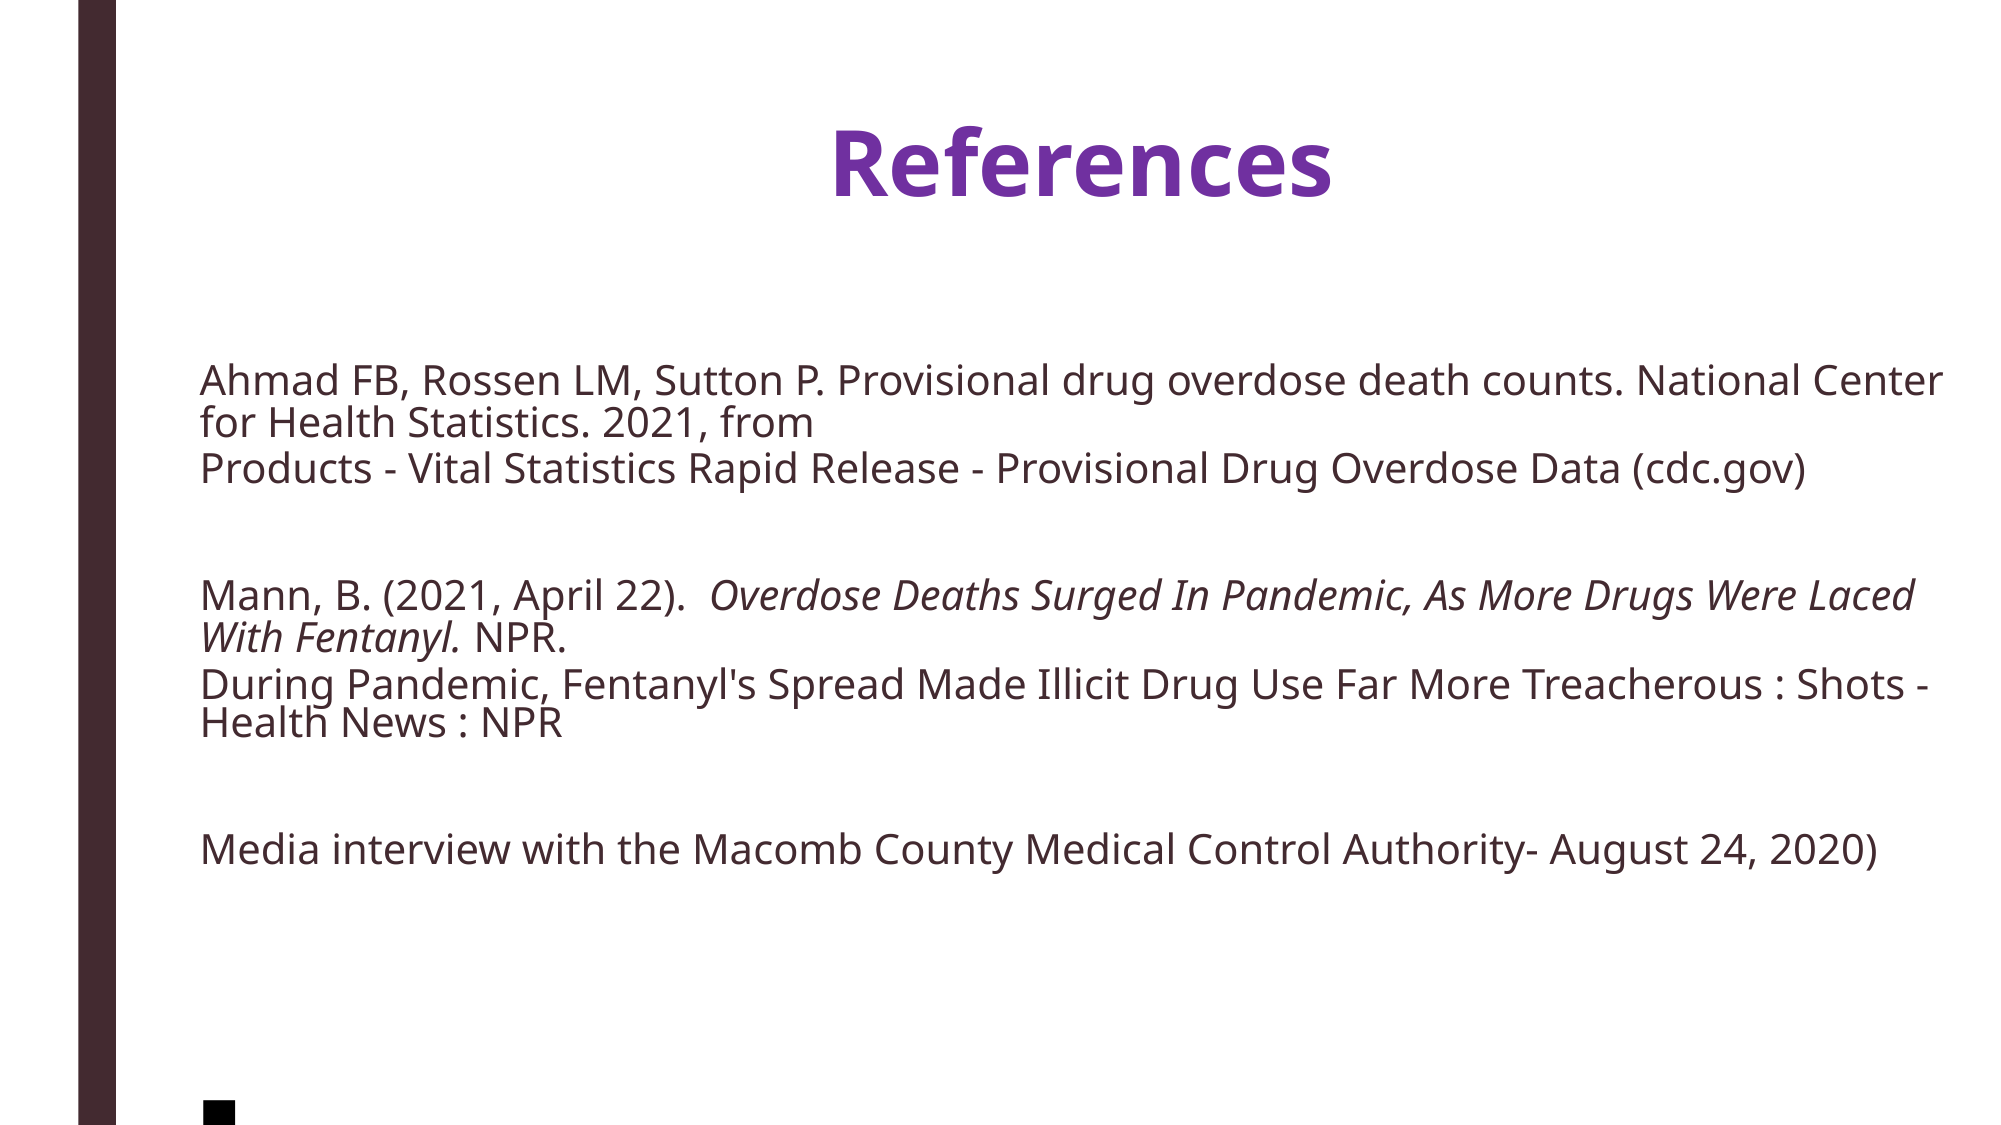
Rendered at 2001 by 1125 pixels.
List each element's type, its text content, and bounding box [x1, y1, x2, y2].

title References [162, 110, 2000, 355]
list Ahmad FB, Rossen LM, Sutton P. Provisional drug overdose death counts. National Center for Health Statistics. 2021, from Products - Vital Statistics Rapid Release - Provisional Drug Overdose Data (cdc.gov) Mann, B. (2021, April 22). Overdose Deaths Surged In Pandemic, As More Drugs Were Laced With Fentanyl. NPR. During Pandemic, Fentanyl's Spread Made Illicit Drug Use Far More Treacherous : Shots - Health News : NPR Media interview with the Macomb County Medical Control Authority- August 24, 2020) [184, 354, 1979, 991]
